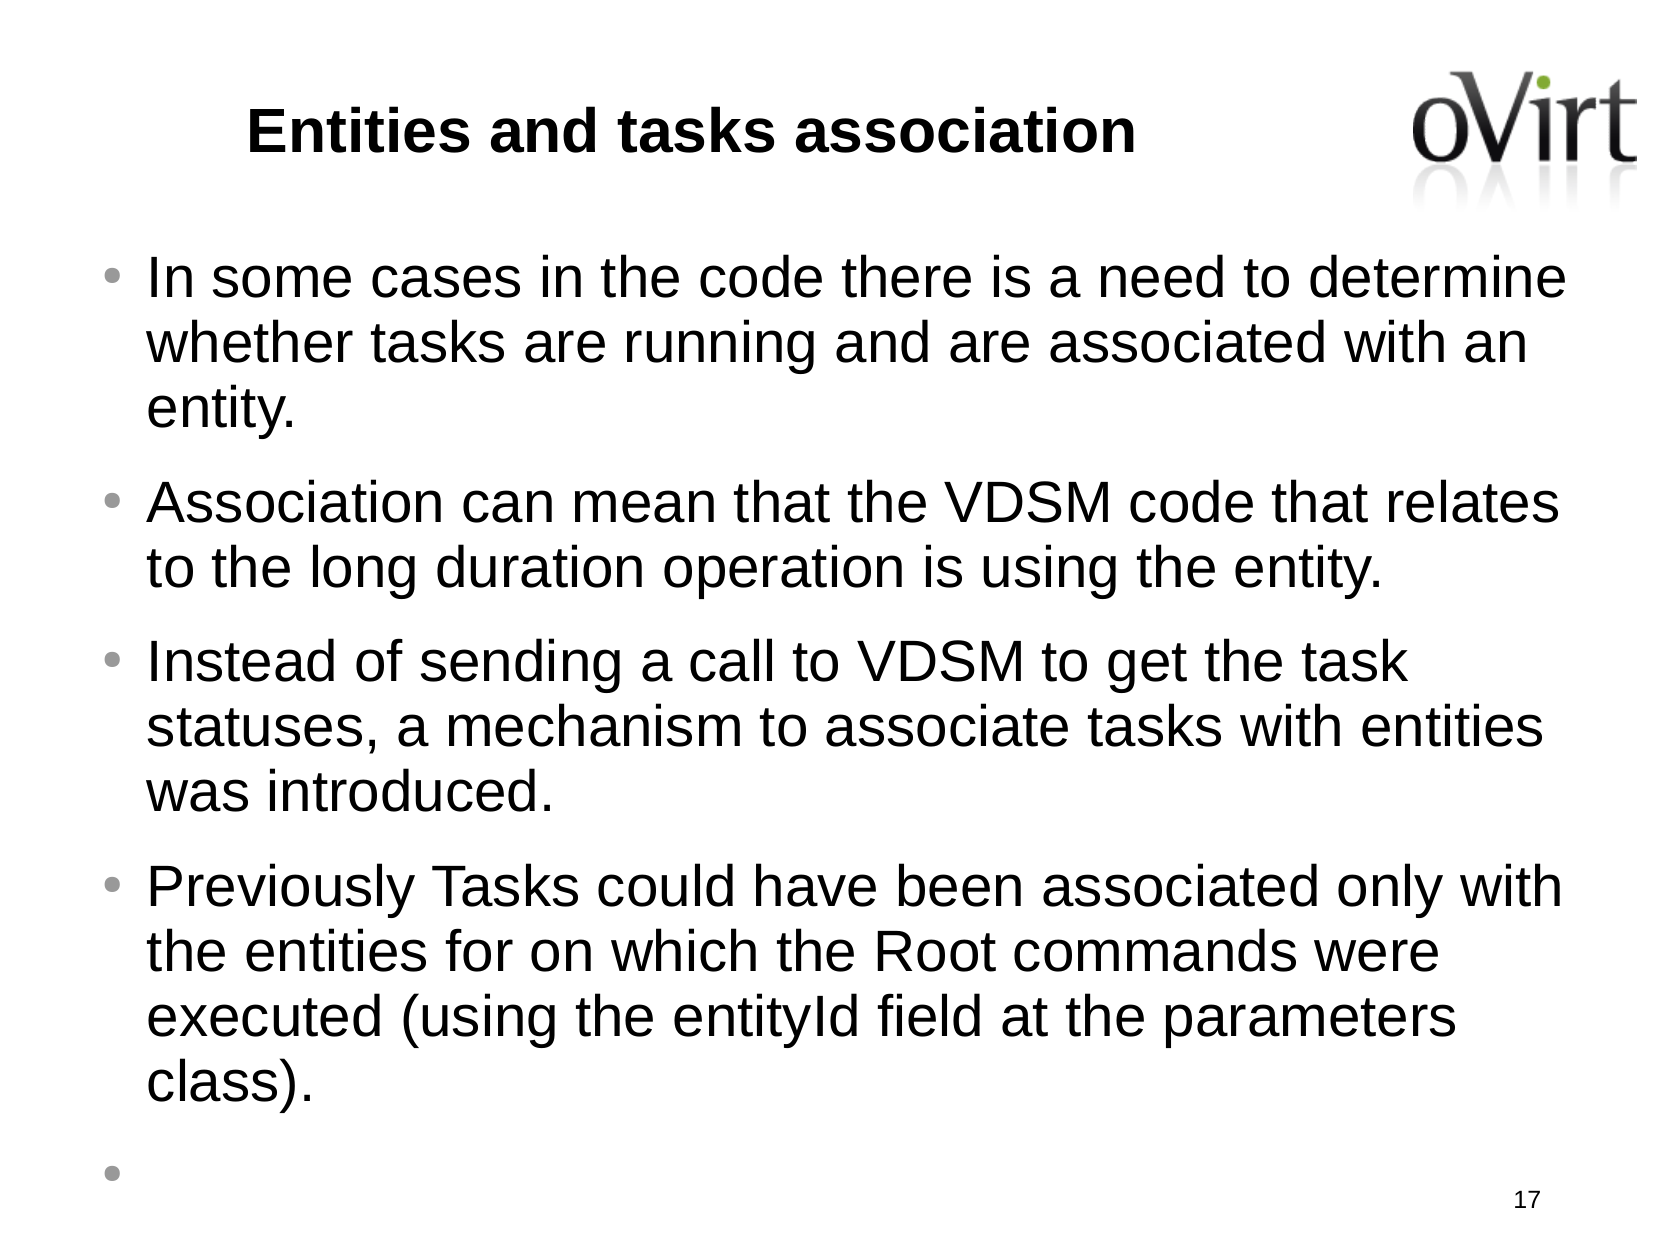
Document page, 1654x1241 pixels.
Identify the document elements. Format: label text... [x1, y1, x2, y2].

picture [1413, 63, 1637, 212]
title Entities and tasks association [82, 37, 1303, 226]
list In some cases in the code there is a need to determine whether tasks are running and are associated with an entity. Association can mean that the VDSM code that relates to the long duration operation is using the entity. Instead of sending a call to VDSM to get the task statuses, a mechanism to associate tasks with entities was introduced. Previously Tasks could have been associated only with the entities for on which the Root commands were executed (using the entityId field at the parameters class). [86, 244, 1576, 1209]
